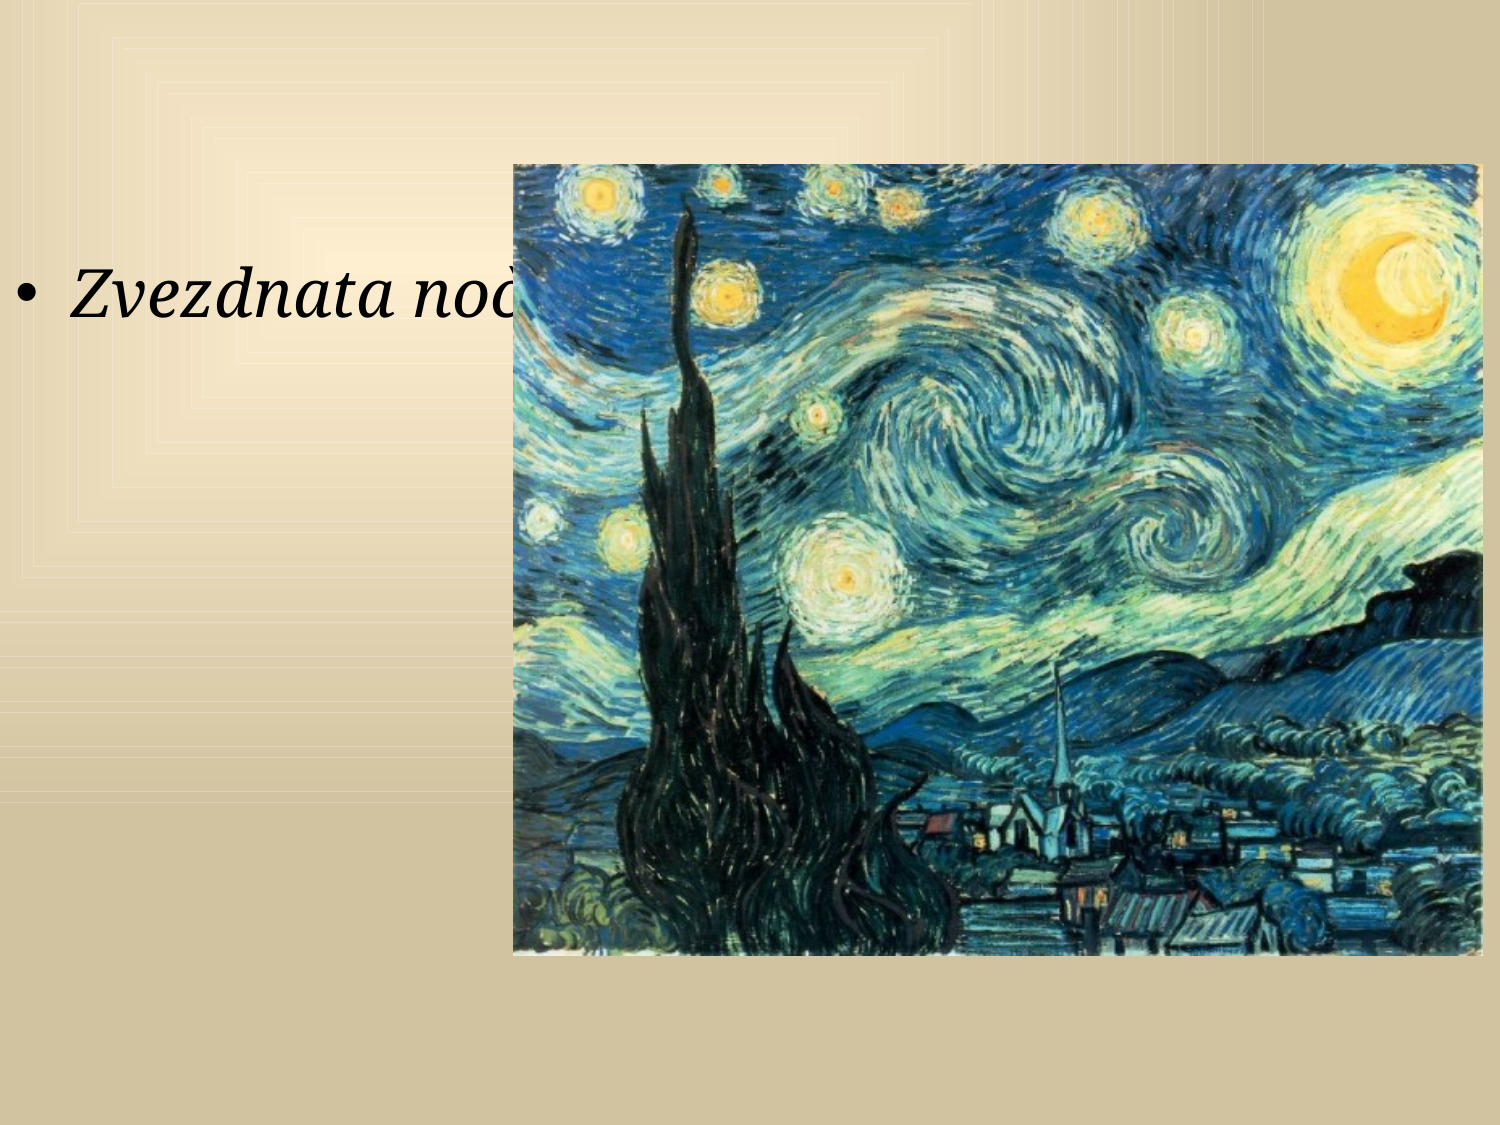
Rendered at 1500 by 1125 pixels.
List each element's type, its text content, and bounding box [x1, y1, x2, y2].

list Zvezdnata noč [0, 243, 628, 986]
picture [513, 164, 1483, 956]
